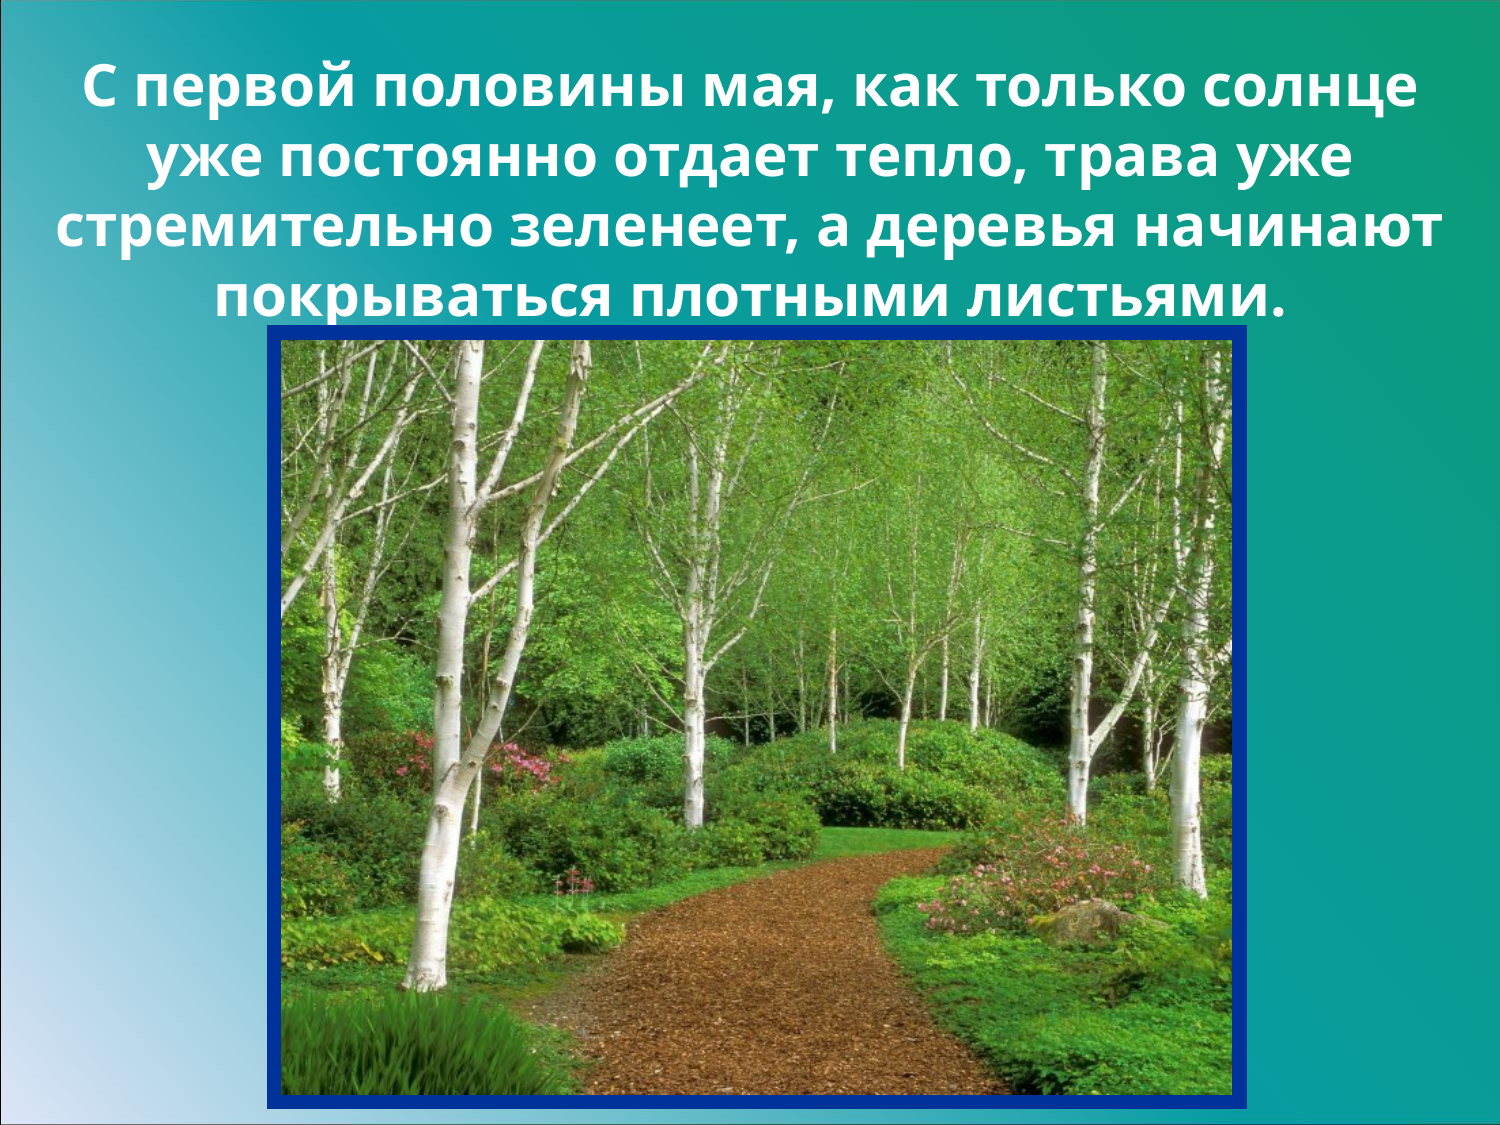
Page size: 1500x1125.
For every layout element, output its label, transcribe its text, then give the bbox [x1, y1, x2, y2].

title С первой половины мая, как только солнце уже постоянно отдает тепло, трава уже стремительно зеленеет, а деревья начинают покрываться плотными листьями. [35, 35, 1465, 329]
picture [281, 339, 1233, 1095]
